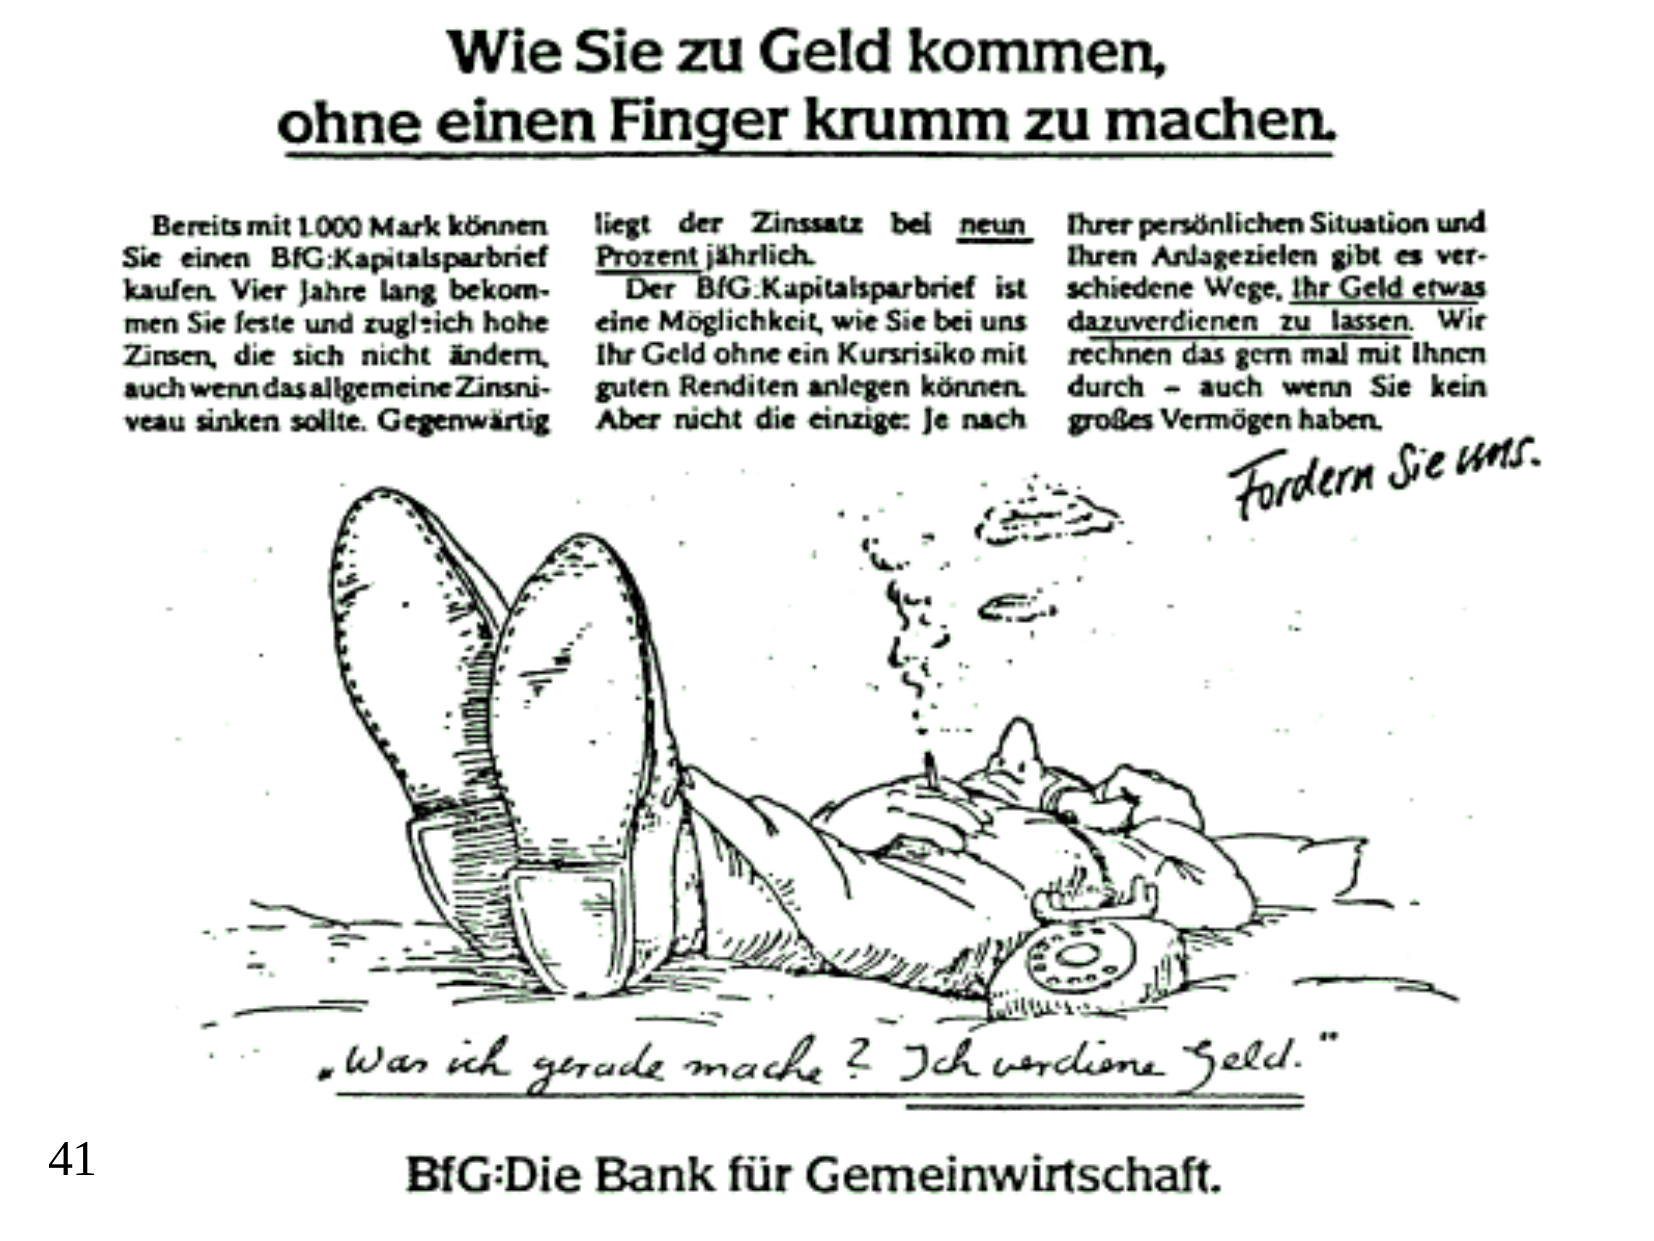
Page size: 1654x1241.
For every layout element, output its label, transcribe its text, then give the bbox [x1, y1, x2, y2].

picture [71, 8, 1582, 1241]
text_box <Foliennummer> [48, 1130, 400, 1192]
